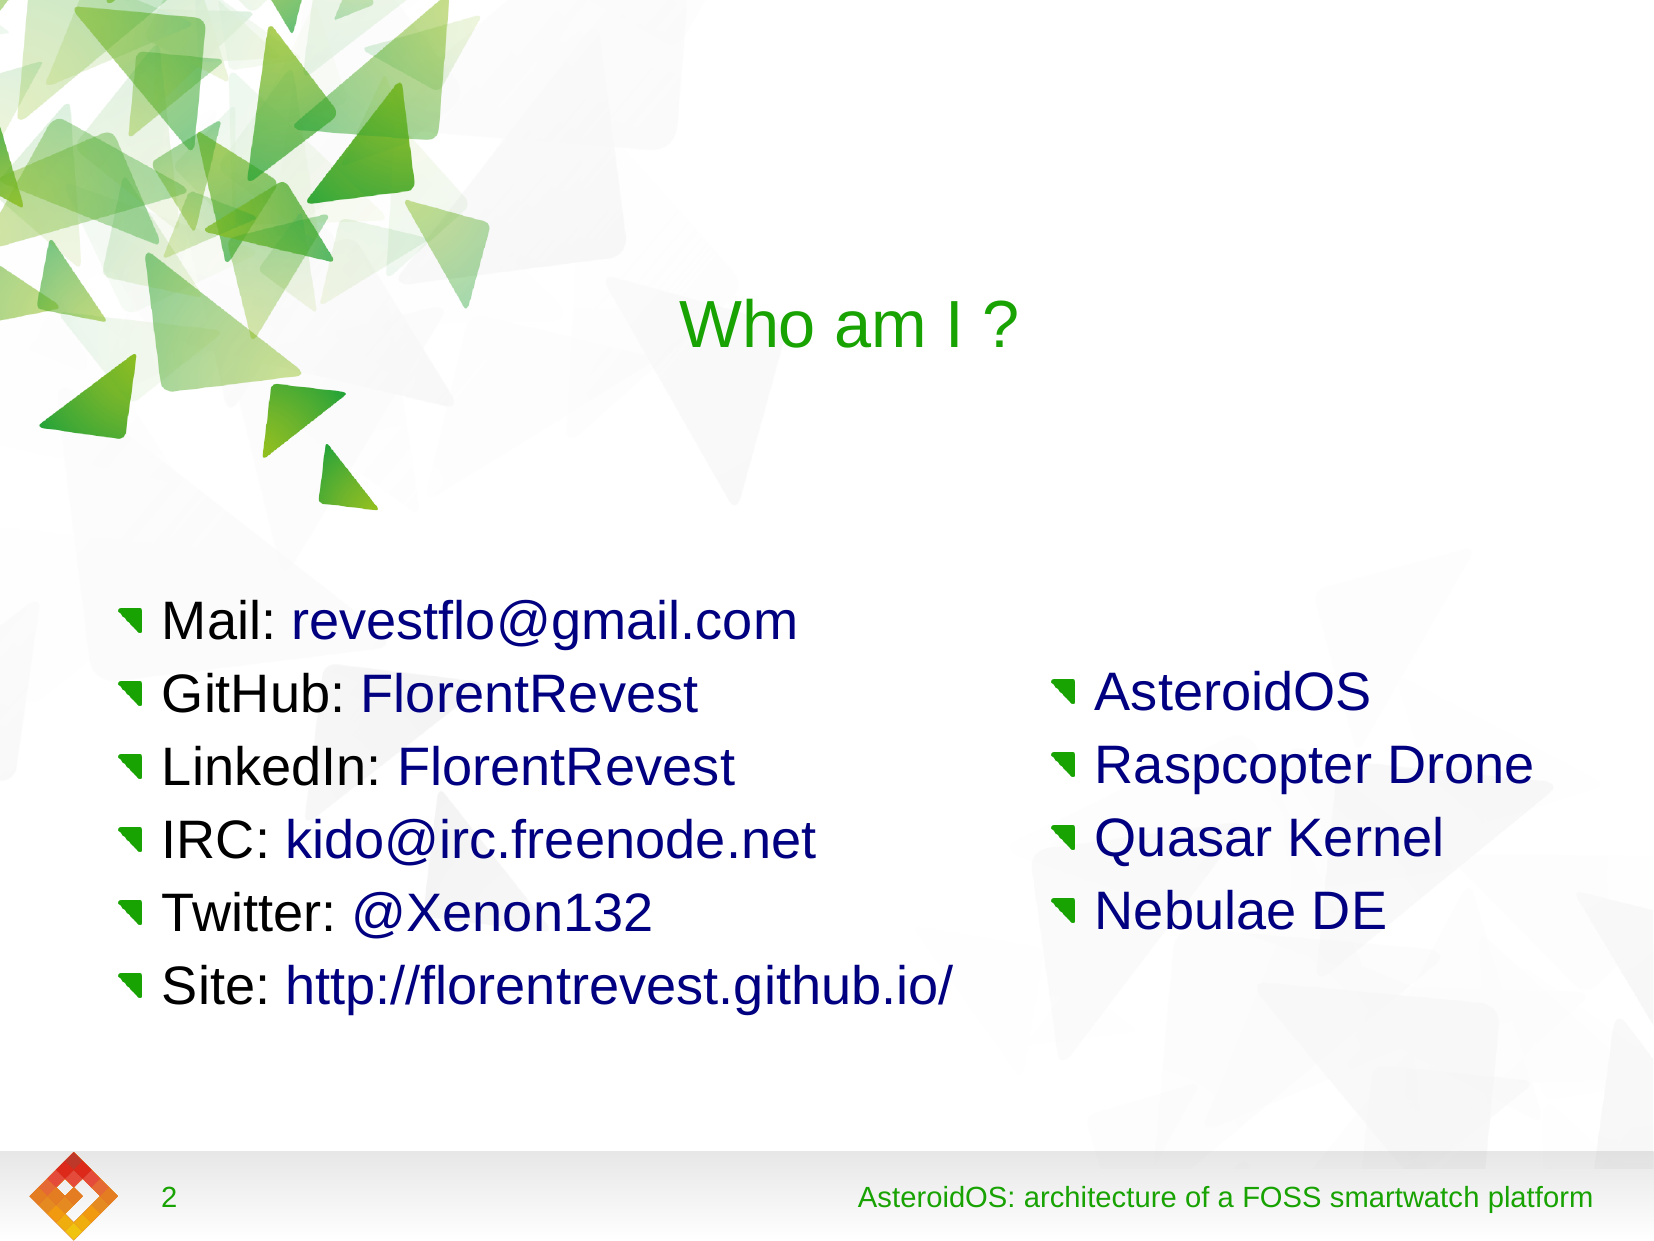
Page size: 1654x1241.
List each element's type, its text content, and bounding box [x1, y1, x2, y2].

list Mail: revestflo@gmail.com GitHub: FlorentRevest LinkedIn: FlorentRevest IRC: kido@irc.freenode.net Twitter: @Xenon132 Site: http://florentrevest.github.io/ [118, 590, 975, 1034]
list AsteroidOS Raspcopter Drone Quasar Kernel Nebulae DE [1051, 661, 1548, 1105]
picture [915, 548, 1654, 1169]
picture [29, 1151, 119, 1241]
picture [0, 0, 798, 948]
title Who am I ? [679, 236, 1654, 414]
